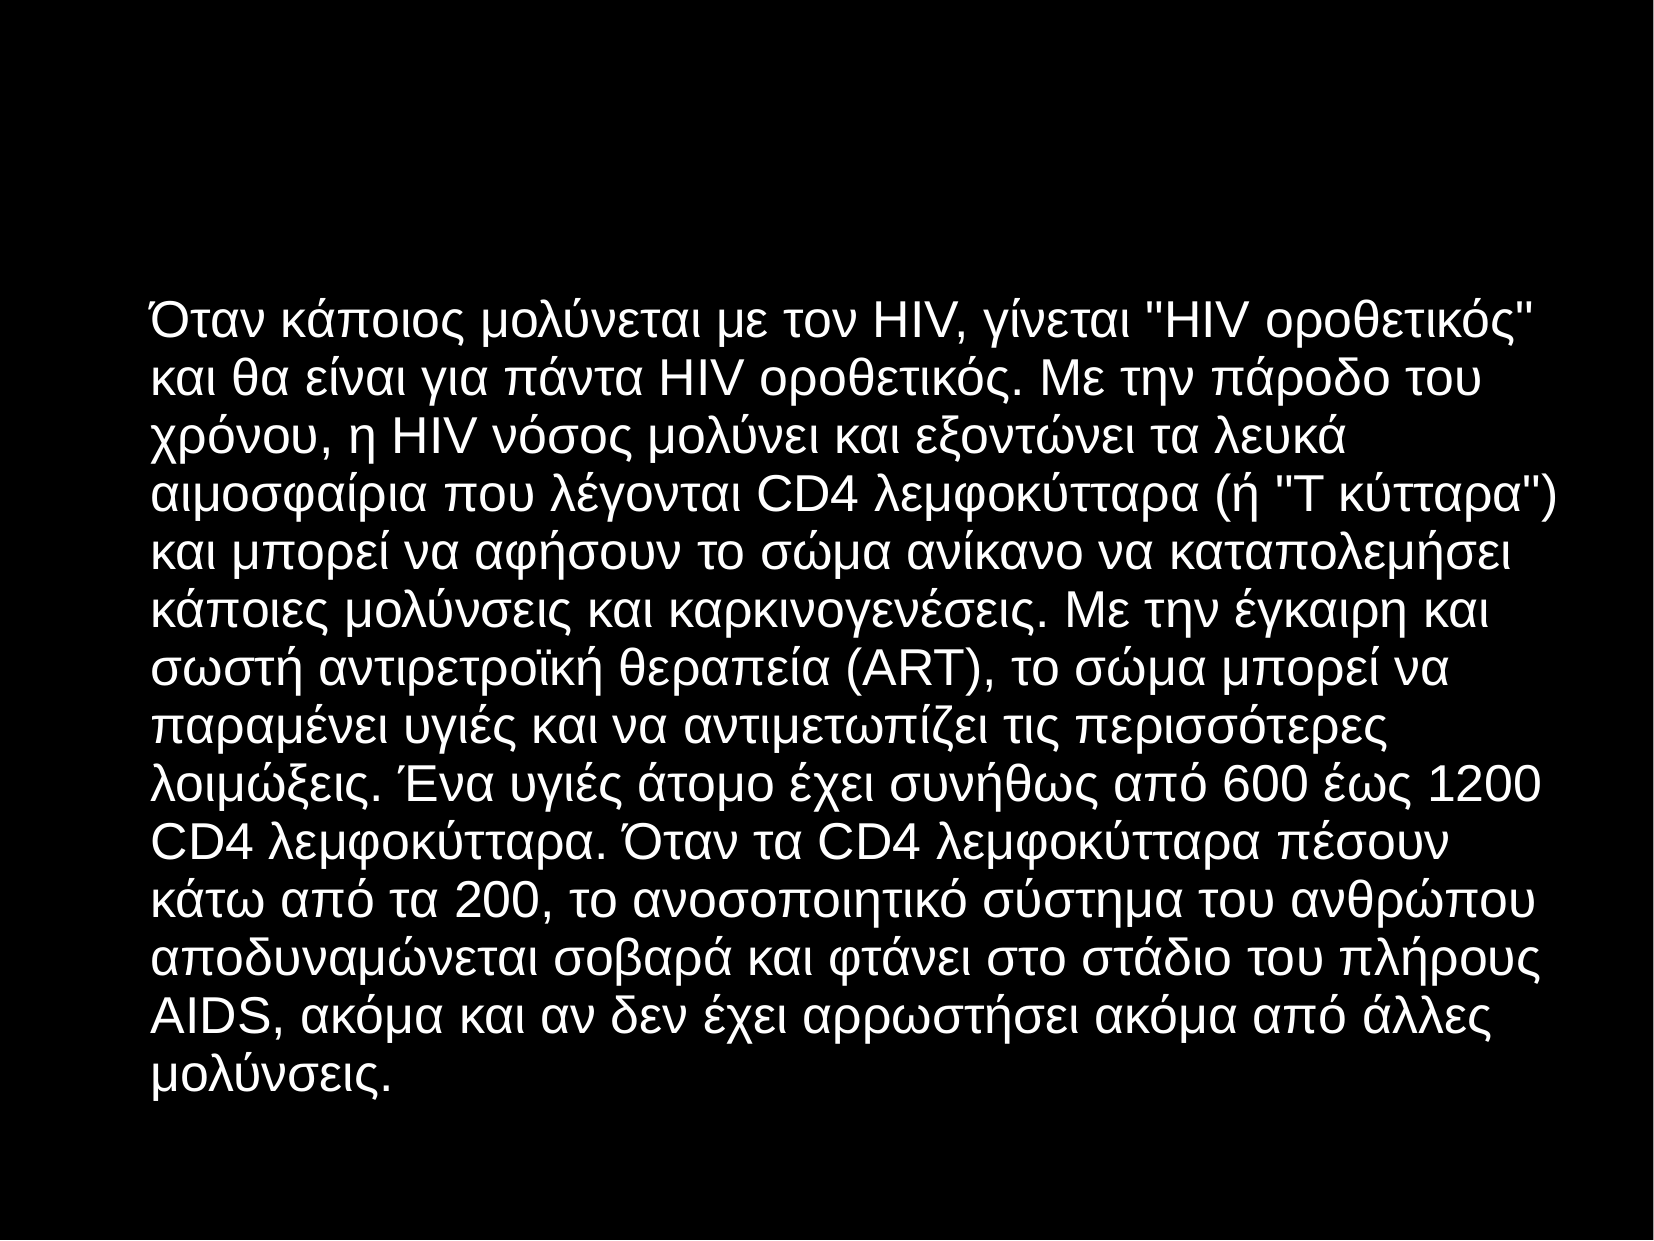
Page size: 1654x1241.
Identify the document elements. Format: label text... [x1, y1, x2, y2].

list Όταν κάποιος μολύνεται με τον HIV, γίνεται "HIV οροθετικός" και θα είναι για πάντα HIV οροθετικός. Με την πάροδο του χρόνου, η HIV νόσος μολύνει και εξοντώνει τα λευκά αιμοσφαίρια που λέγονται CD4 λεμφοκύτταρα (ή "Τ κύτταρα") και μπορεί να αφήσουν το σώμα ανίκανο να καταπολεμήσει κάποιες μολύνσεις και καρκινογενέσεις. Με την έγκαιρη και σωστή αντιρετροϊκή θεραπεία (ART), το σώμα μπορεί να παραμένει υγιές και να αντιμετωπίζει τις περισσότερες λοιμώξεις. Ένα υγιές άτομο έχει συνήθως από 600 έως 1200 CD4 λεμφοκύτταρα. Όταν τα CD4 λεμφοκύτταρα πέσουν κάτω από τα 200, το ανοσοποιητικό σύστημα του ανθρώπου αποδυναμώνεται σοβαρά και φτάνει στο στάδιο του πλήρους AIDS, ακόμα και αν δεν έχει αρρωστήσει ακόμα από άλλες μολύνσεις. [82, 290, 1571, 1109]
